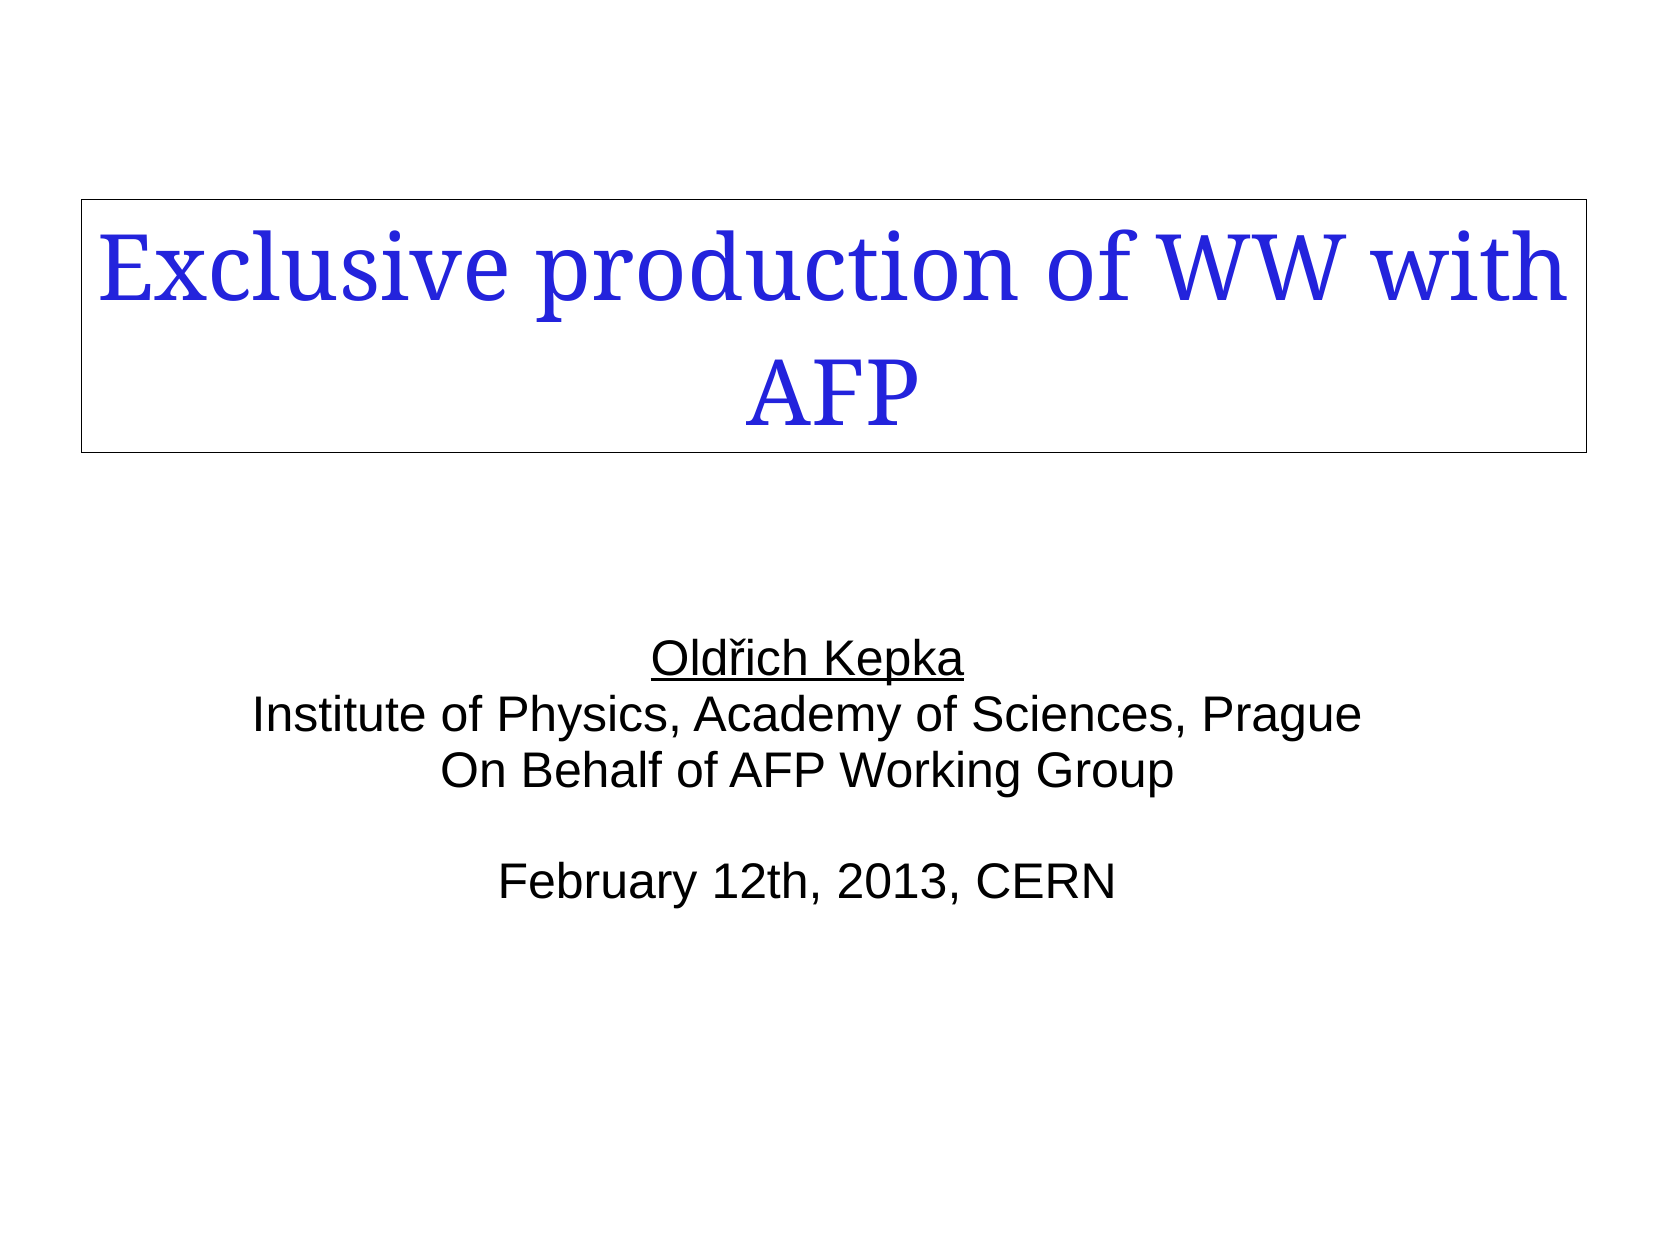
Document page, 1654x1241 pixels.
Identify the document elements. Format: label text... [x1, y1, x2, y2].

subtitle Oldřich Kepka Institute of Physics, Academy of Sciences, Prague On Behalf of AFP Working Group February 12th, 2013, CERN [46, 553, 1569, 1098]
title Exclusive production of WW with AFP [81, 231, 1587, 421]
